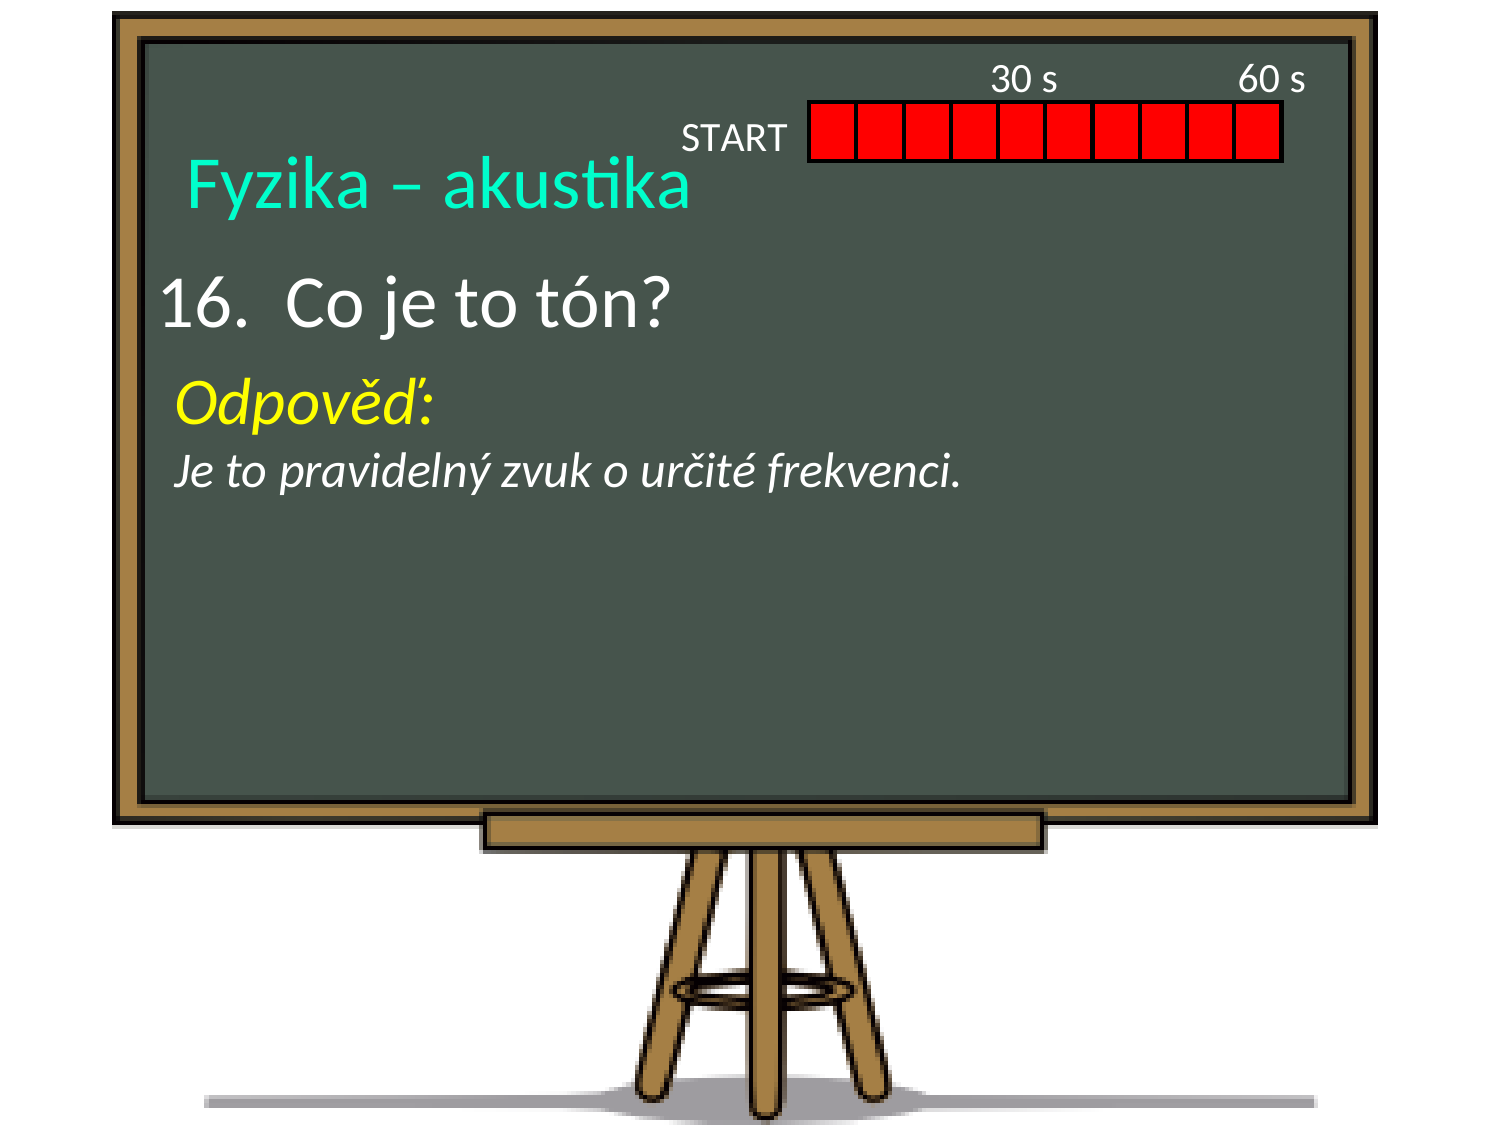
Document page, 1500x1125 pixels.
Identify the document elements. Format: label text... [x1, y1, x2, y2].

text_box 30 s [975, 42, 1073, 109]
text_box [809, 101, 1282, 161]
text_box 60 s [1222, 42, 1321, 109]
text_box START [666, 101, 803, 168]
text_box Odpověď: Je to pravidelný zvuk o určité frekvenci. [159, 349, 1259, 926]
text_box 16. Co je to tón? [142, 244, 934, 351]
picture [112, 11, 1378, 1125]
text_box Fyzika – akustika [171, 125, 709, 231]
